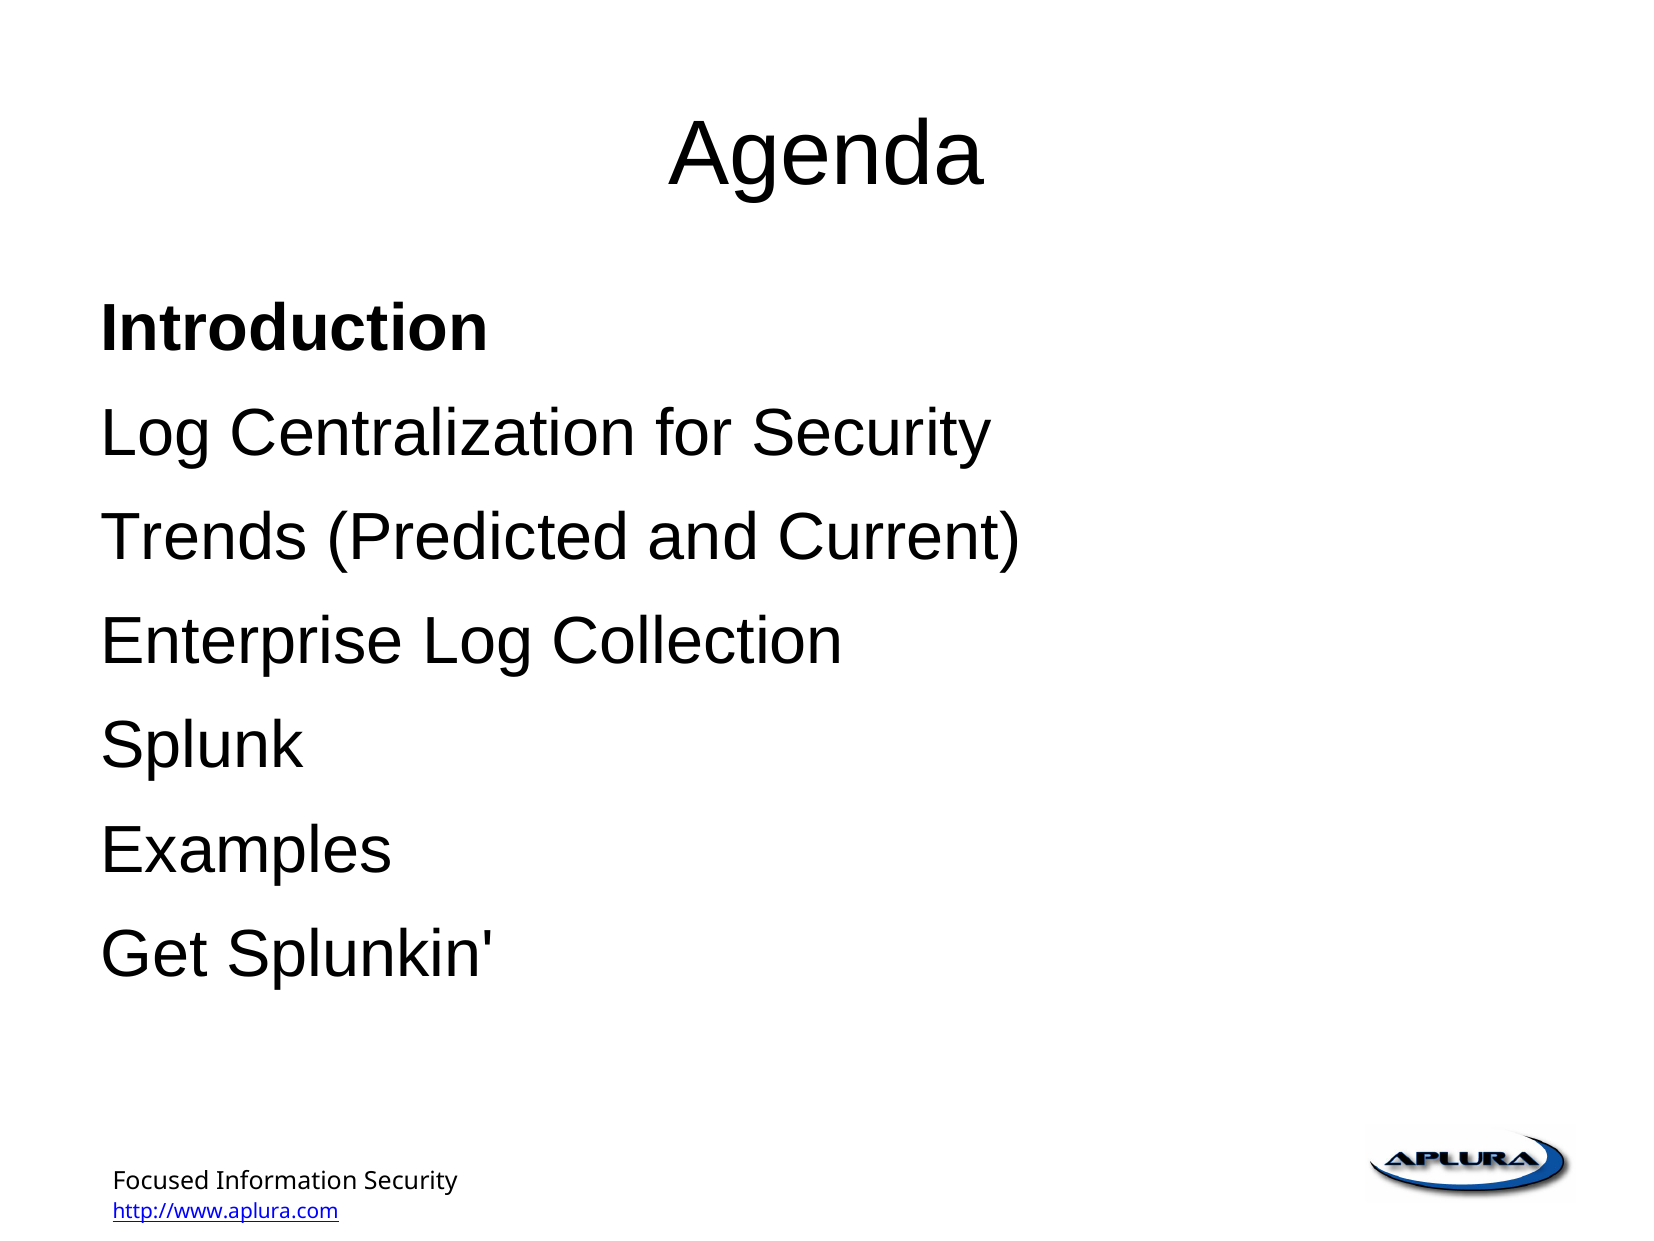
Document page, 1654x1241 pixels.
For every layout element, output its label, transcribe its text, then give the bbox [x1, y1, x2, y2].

picture [1365, 1124, 1576, 1203]
title Agenda [82, 49, 1571, 257]
list Introduction Log Centralization for Security Trends (Predicted and Current) Enterprise Log Collection Splunk Examples Get Splunkin' [82, 290, 1571, 1094]
